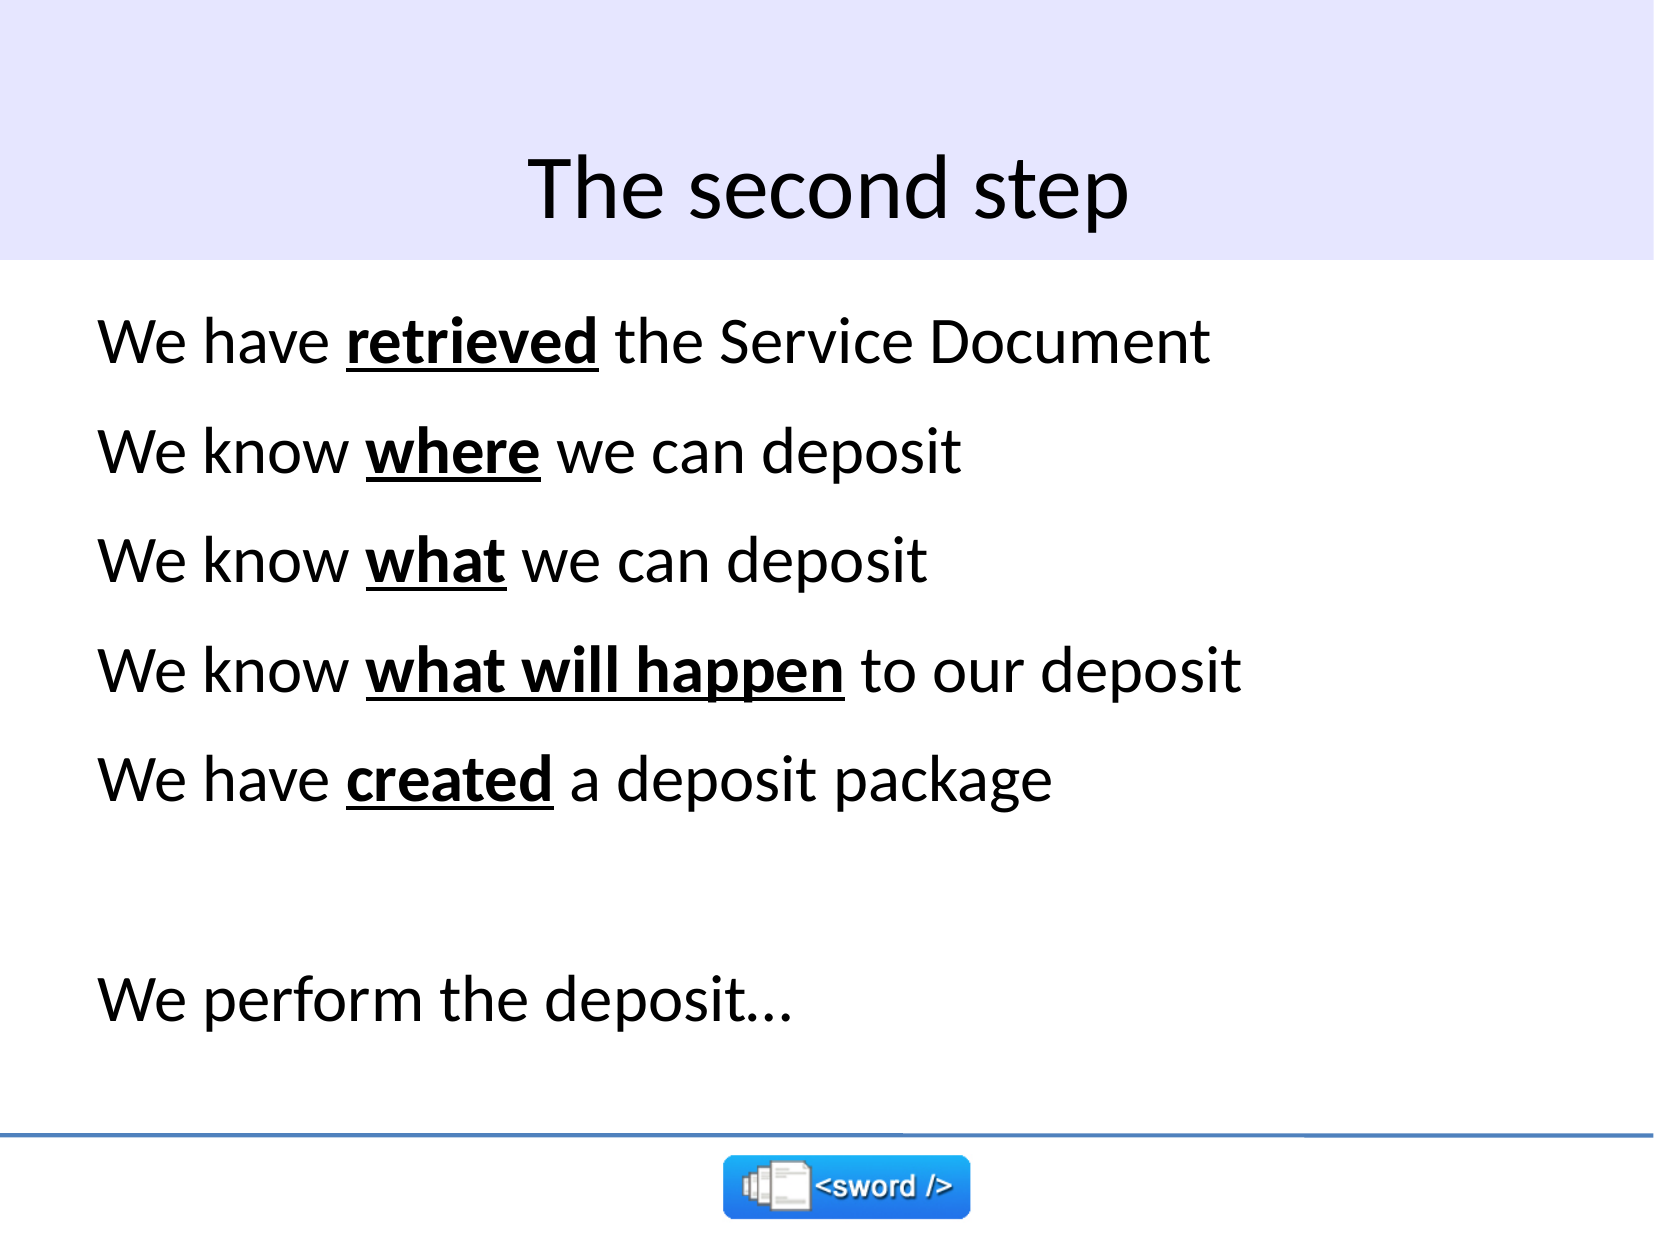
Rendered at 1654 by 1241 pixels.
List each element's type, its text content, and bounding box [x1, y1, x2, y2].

text_box The second step [437, 142, 1223, 250]
list We have retrieved the Service Document We know where we can deposit We know what we can deposit We know what will happen to our deposit We have created a deposit package We perform the deposit… [82, 289, 1571, 1108]
picture [722, 1154, 973, 1223]
